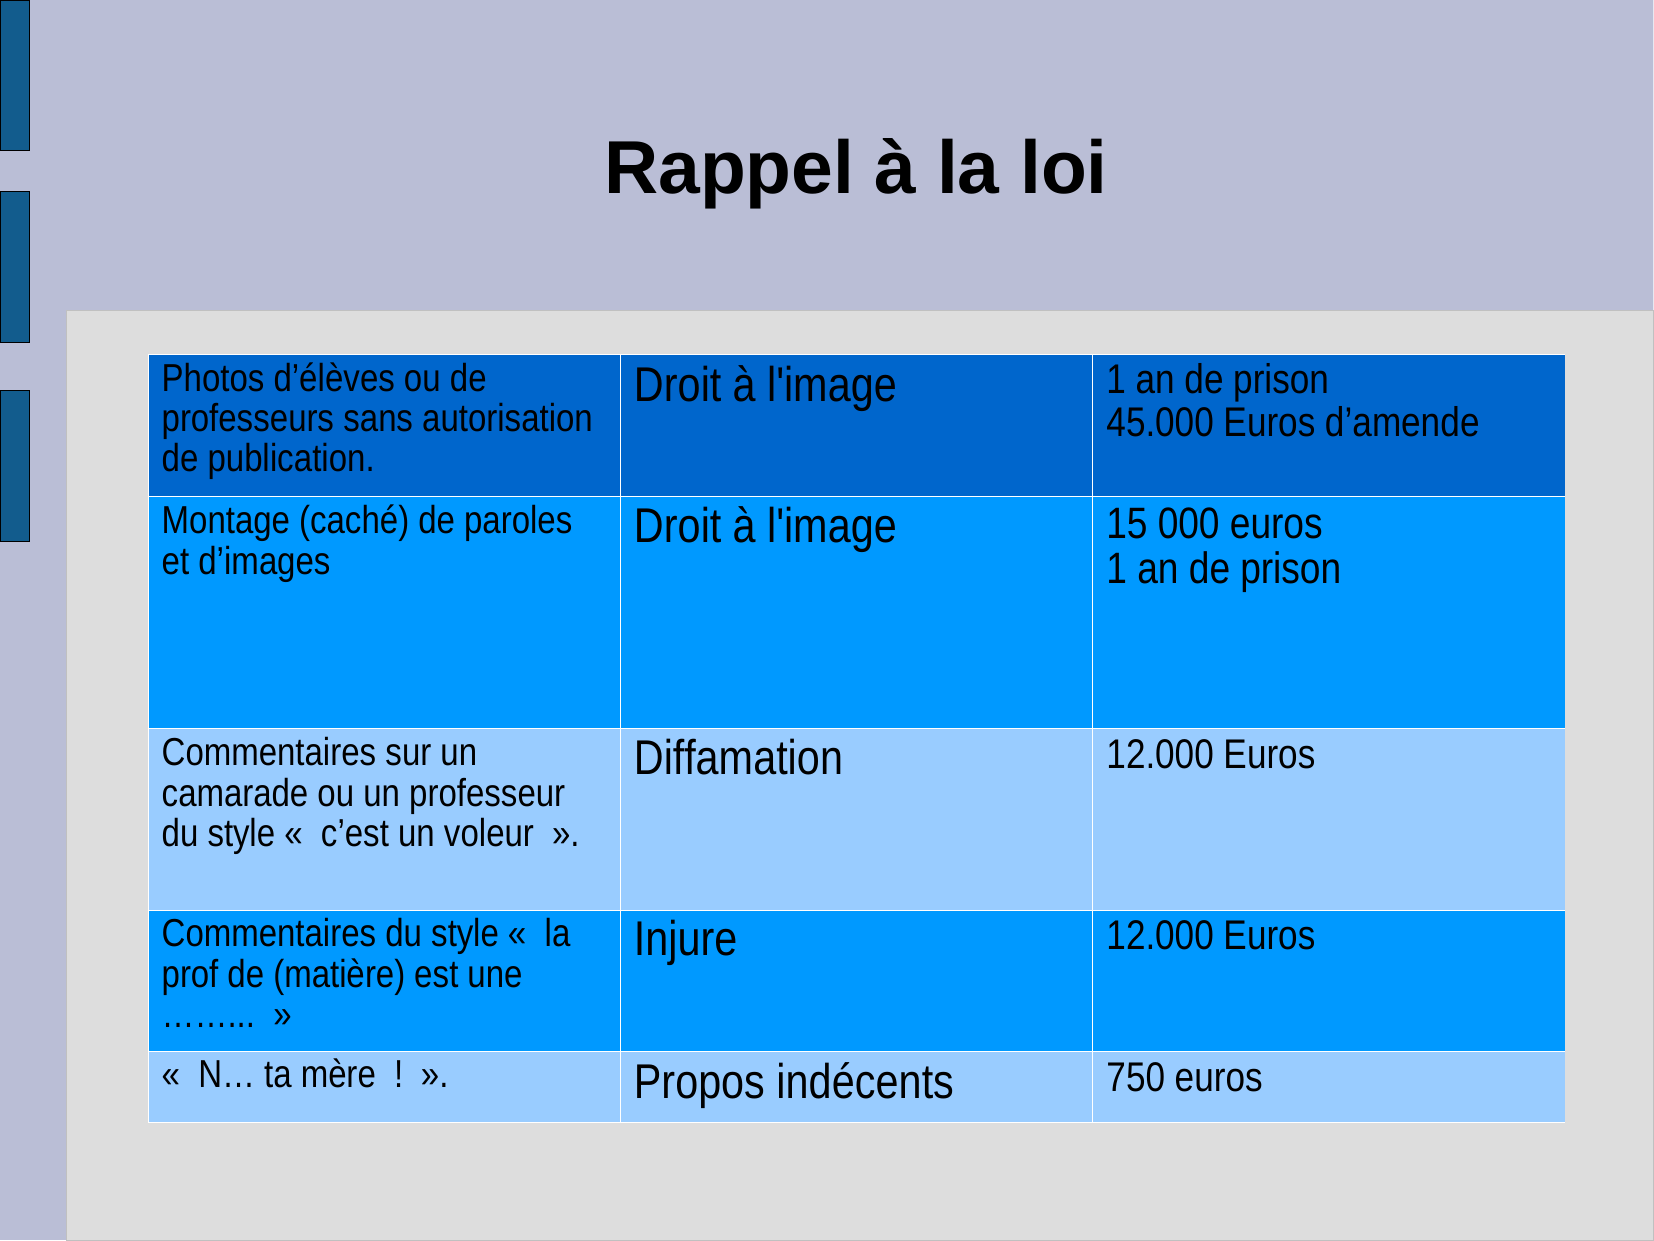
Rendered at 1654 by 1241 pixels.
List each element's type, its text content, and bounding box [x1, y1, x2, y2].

text_box Rappel à la loi [265, 118, 1447, 217]
picture [147, 354, 1565, 1123]
